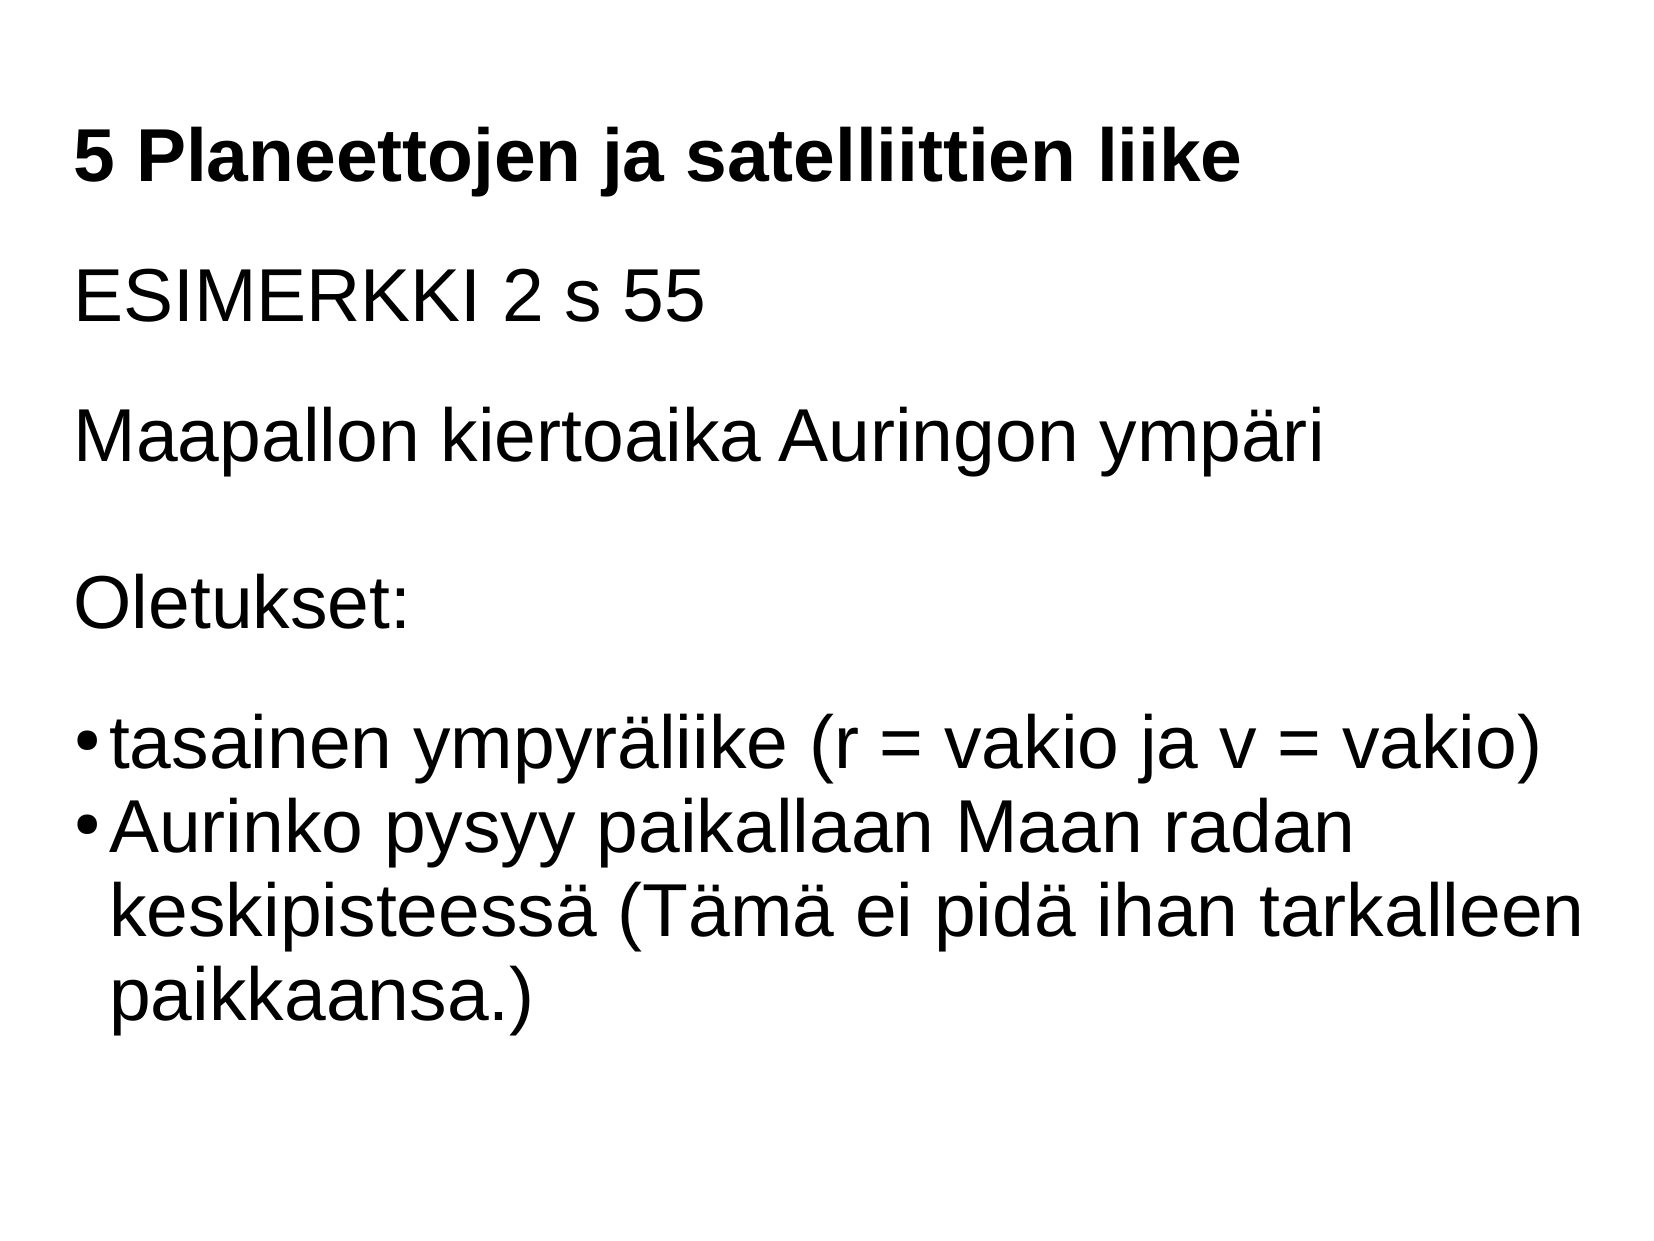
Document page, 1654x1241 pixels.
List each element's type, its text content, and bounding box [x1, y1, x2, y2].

text_box 5 Planeettojen ja satelliittien liike ESIMERKKI 2 s 55 Maapallon kiertoaika Auringon ympäri Oletukset: tasainen ympyräliike (r = vakio ja v = vakio) Aurinko pysyy paikallaan Maan radan keskipisteessä (Tämä ei pidä ihan tarkalleen paikkaansa.) [59, 106, 1619, 1045]
